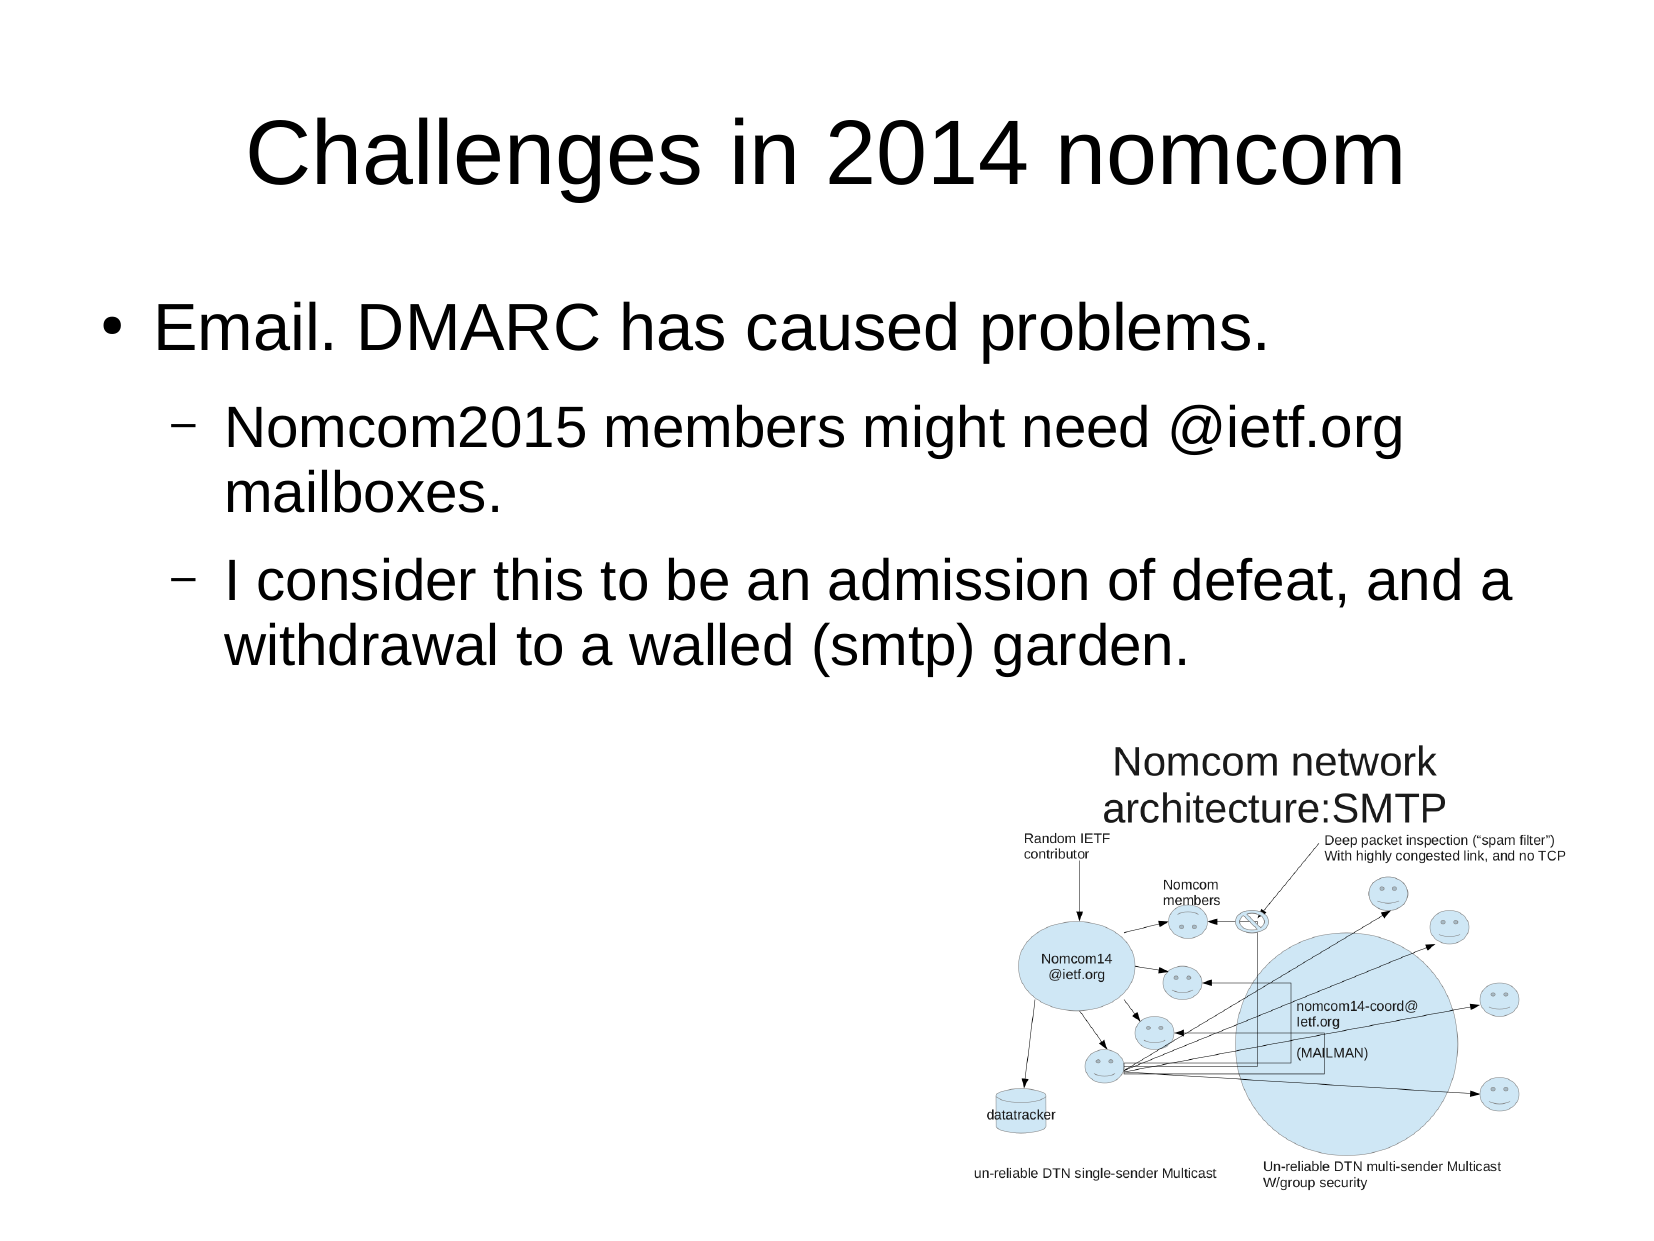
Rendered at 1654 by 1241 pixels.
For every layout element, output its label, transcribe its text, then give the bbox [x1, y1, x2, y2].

list Email. DMARC has caused problems. Nomcom2015 members might need @ietf.org mailboxes. I consider this to be an admission of defeat, and a withdrawal to a walled (smtp) garden. [82, 290, 1538, 1010]
title Challenges in 2014 nomcom [82, 49, 1571, 257]
picture [968, 732, 1581, 1192]
